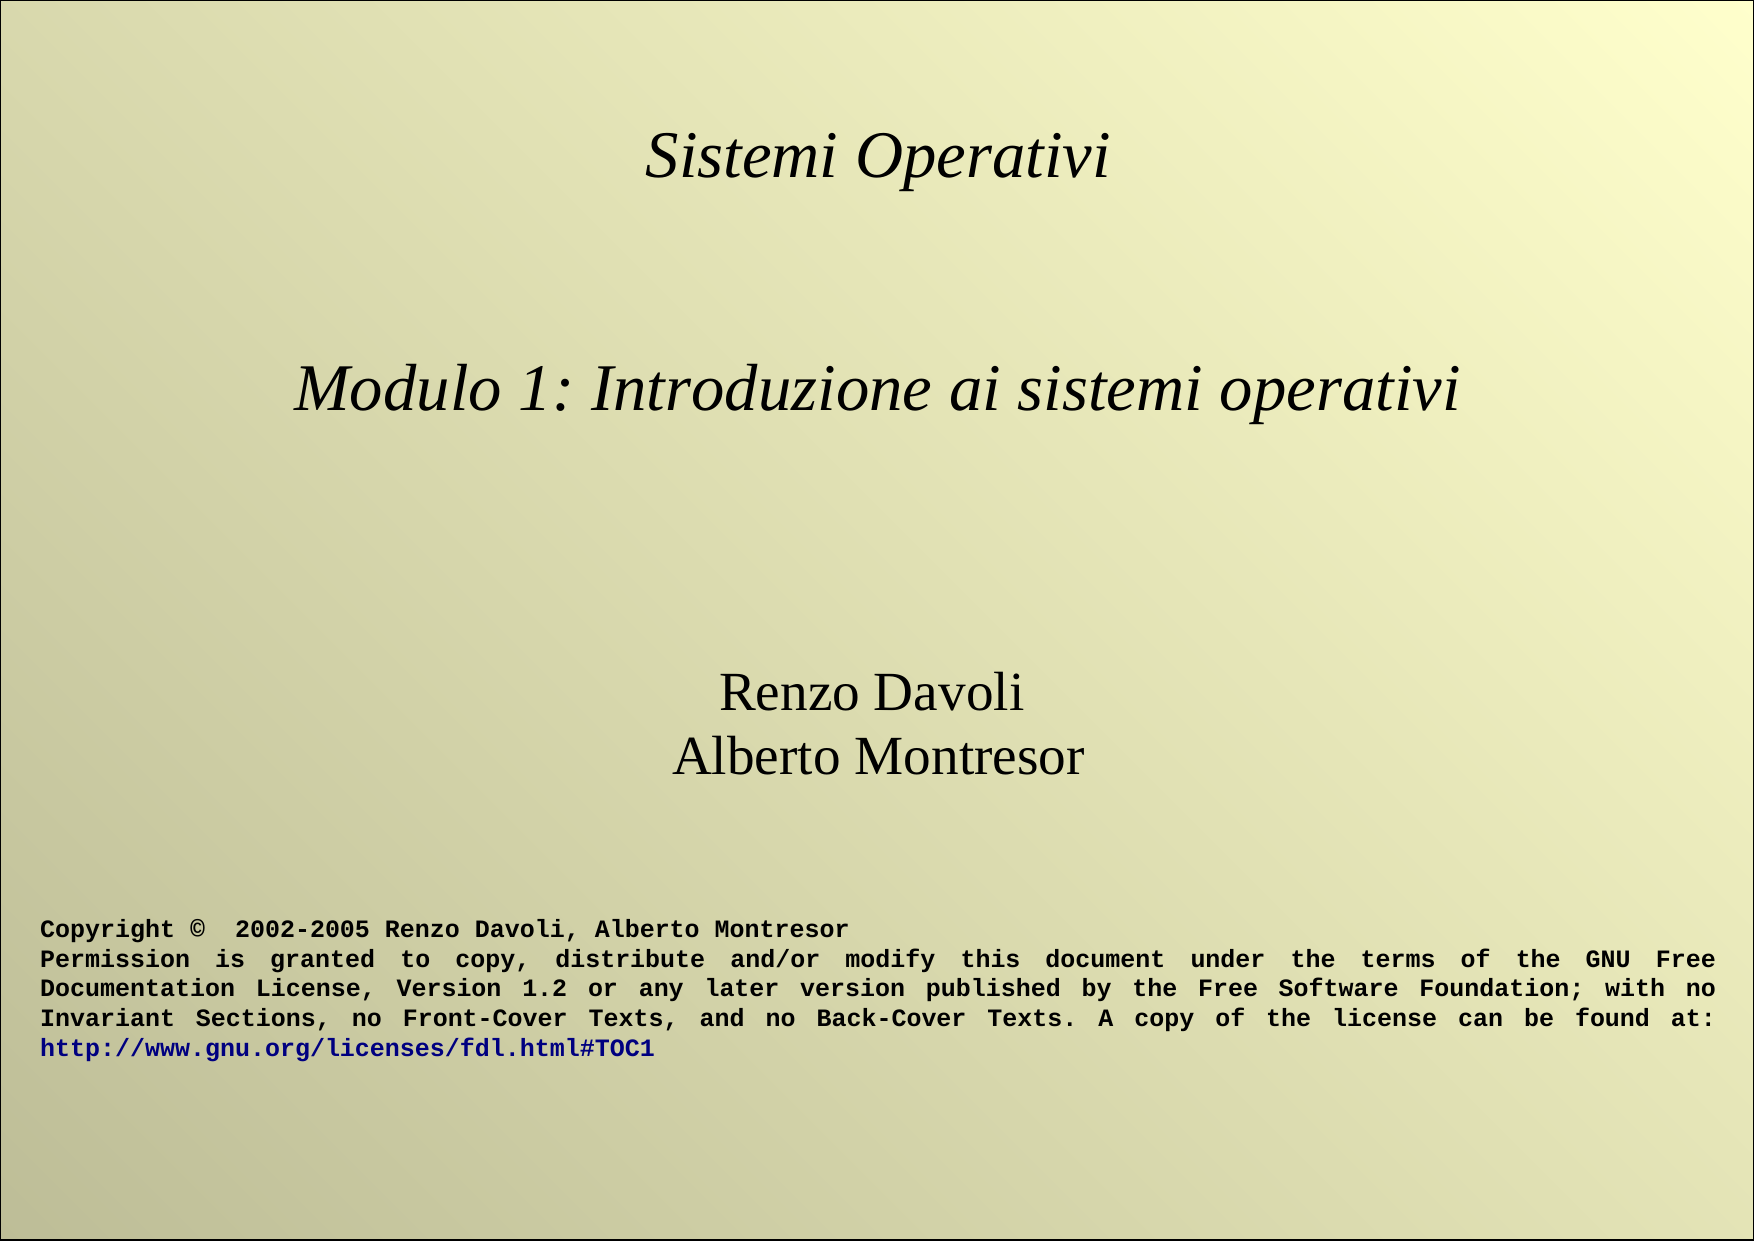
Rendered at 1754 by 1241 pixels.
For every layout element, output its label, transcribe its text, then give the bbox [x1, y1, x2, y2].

text_box Sistemi Operativi Modulo 1: Introduzione ai sistemi operativi Renzo Davoli Alberto Montresor Copyright © 2002-2005 Renzo Davoli, Alberto Montresor Permission is granted to copy, distribute and/or modify this document under the terms of the GNU Free Documentation License, Version 1.2 or any later version published by the Free Software Foundation; with no Invariant Sections, no Front-Cover Texts, and no Back-Cover Texts. A copy of the license can be found at: http://www.gnu.org/licenses/fdl.html#TOC1 [40, 40, 1718, 1187]
text_box [0, 0, 1754, 1241]
